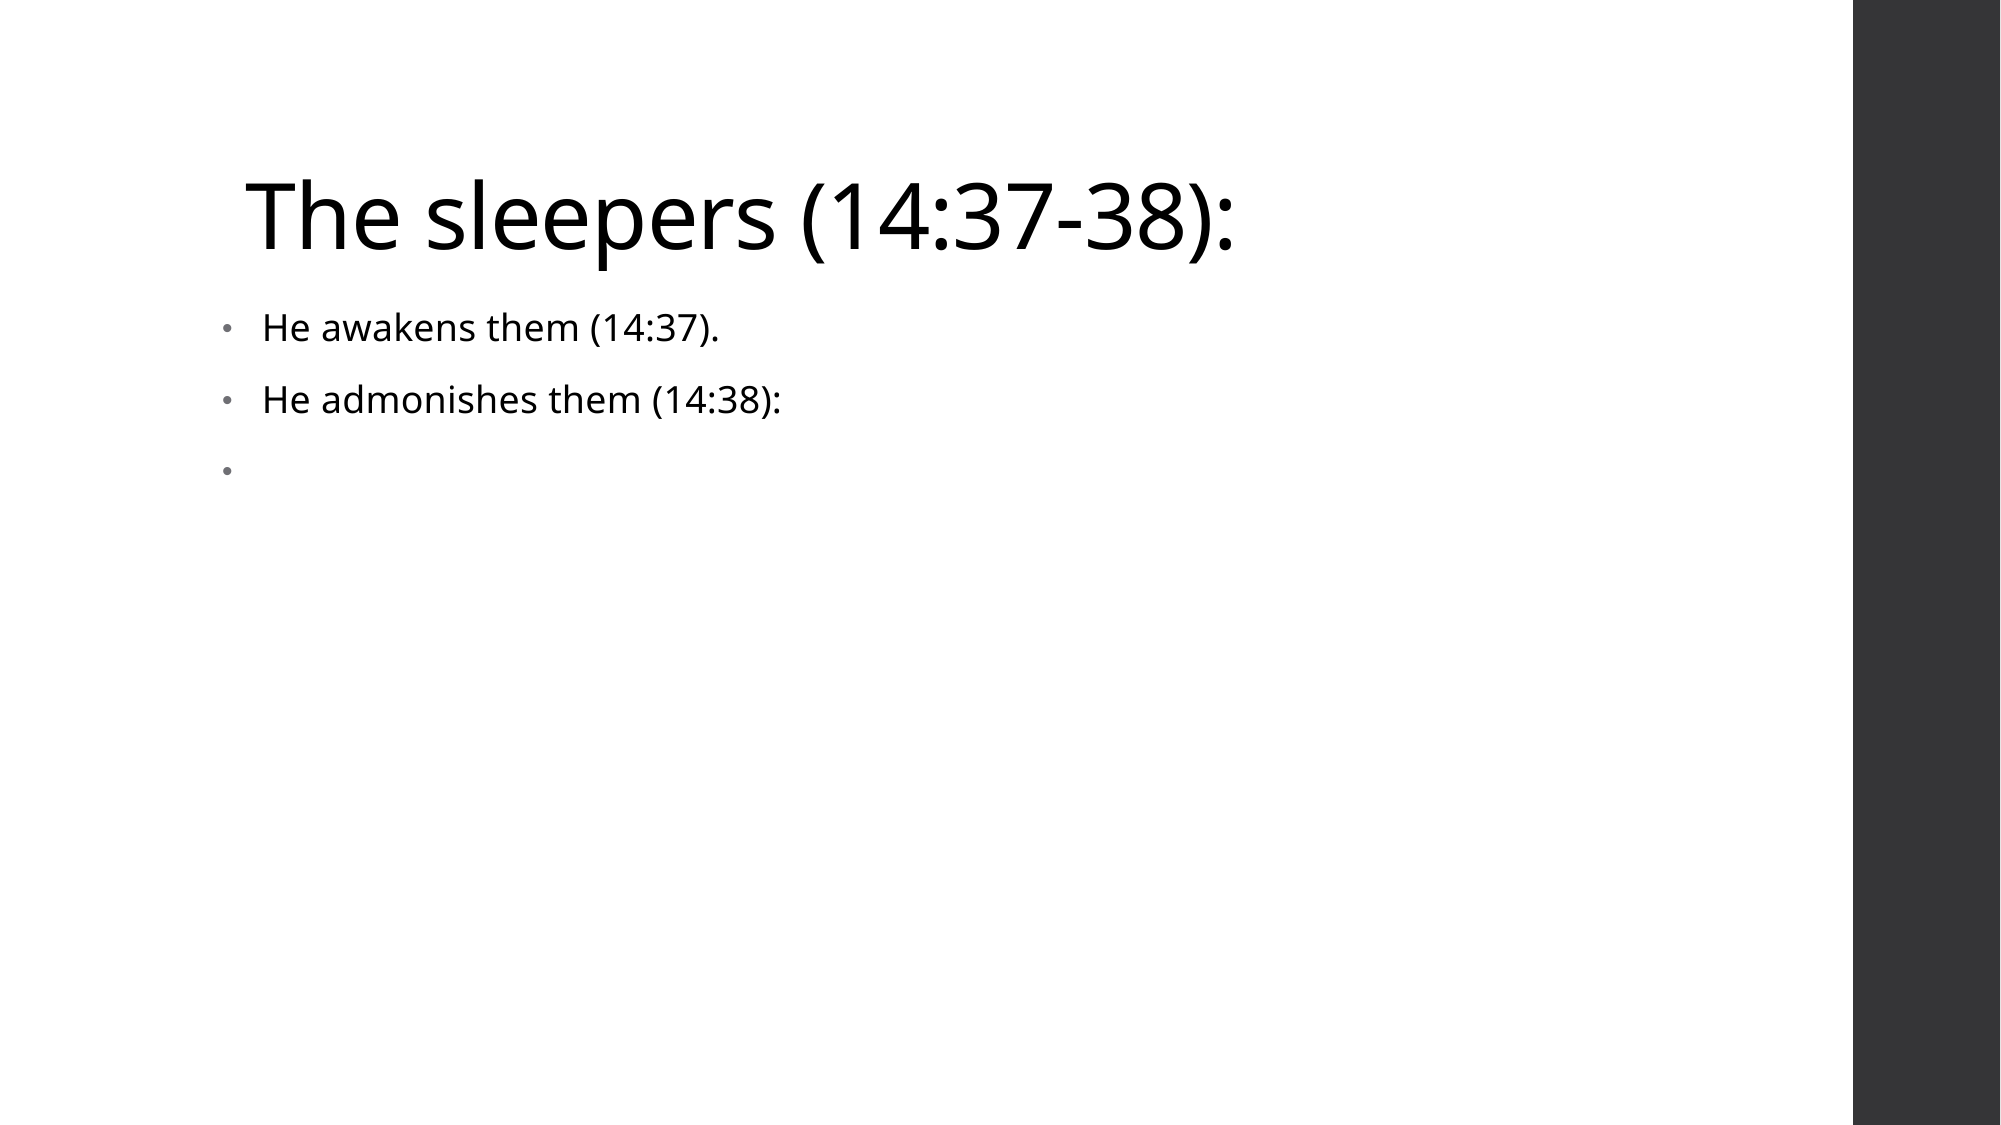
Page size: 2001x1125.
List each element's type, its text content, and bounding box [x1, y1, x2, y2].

list He awakens them (14:37). He admonishes them (14:38): [206, 299, 1617, 1014]
title The sleepers (14:37-38): [206, 60, 1797, 278]
